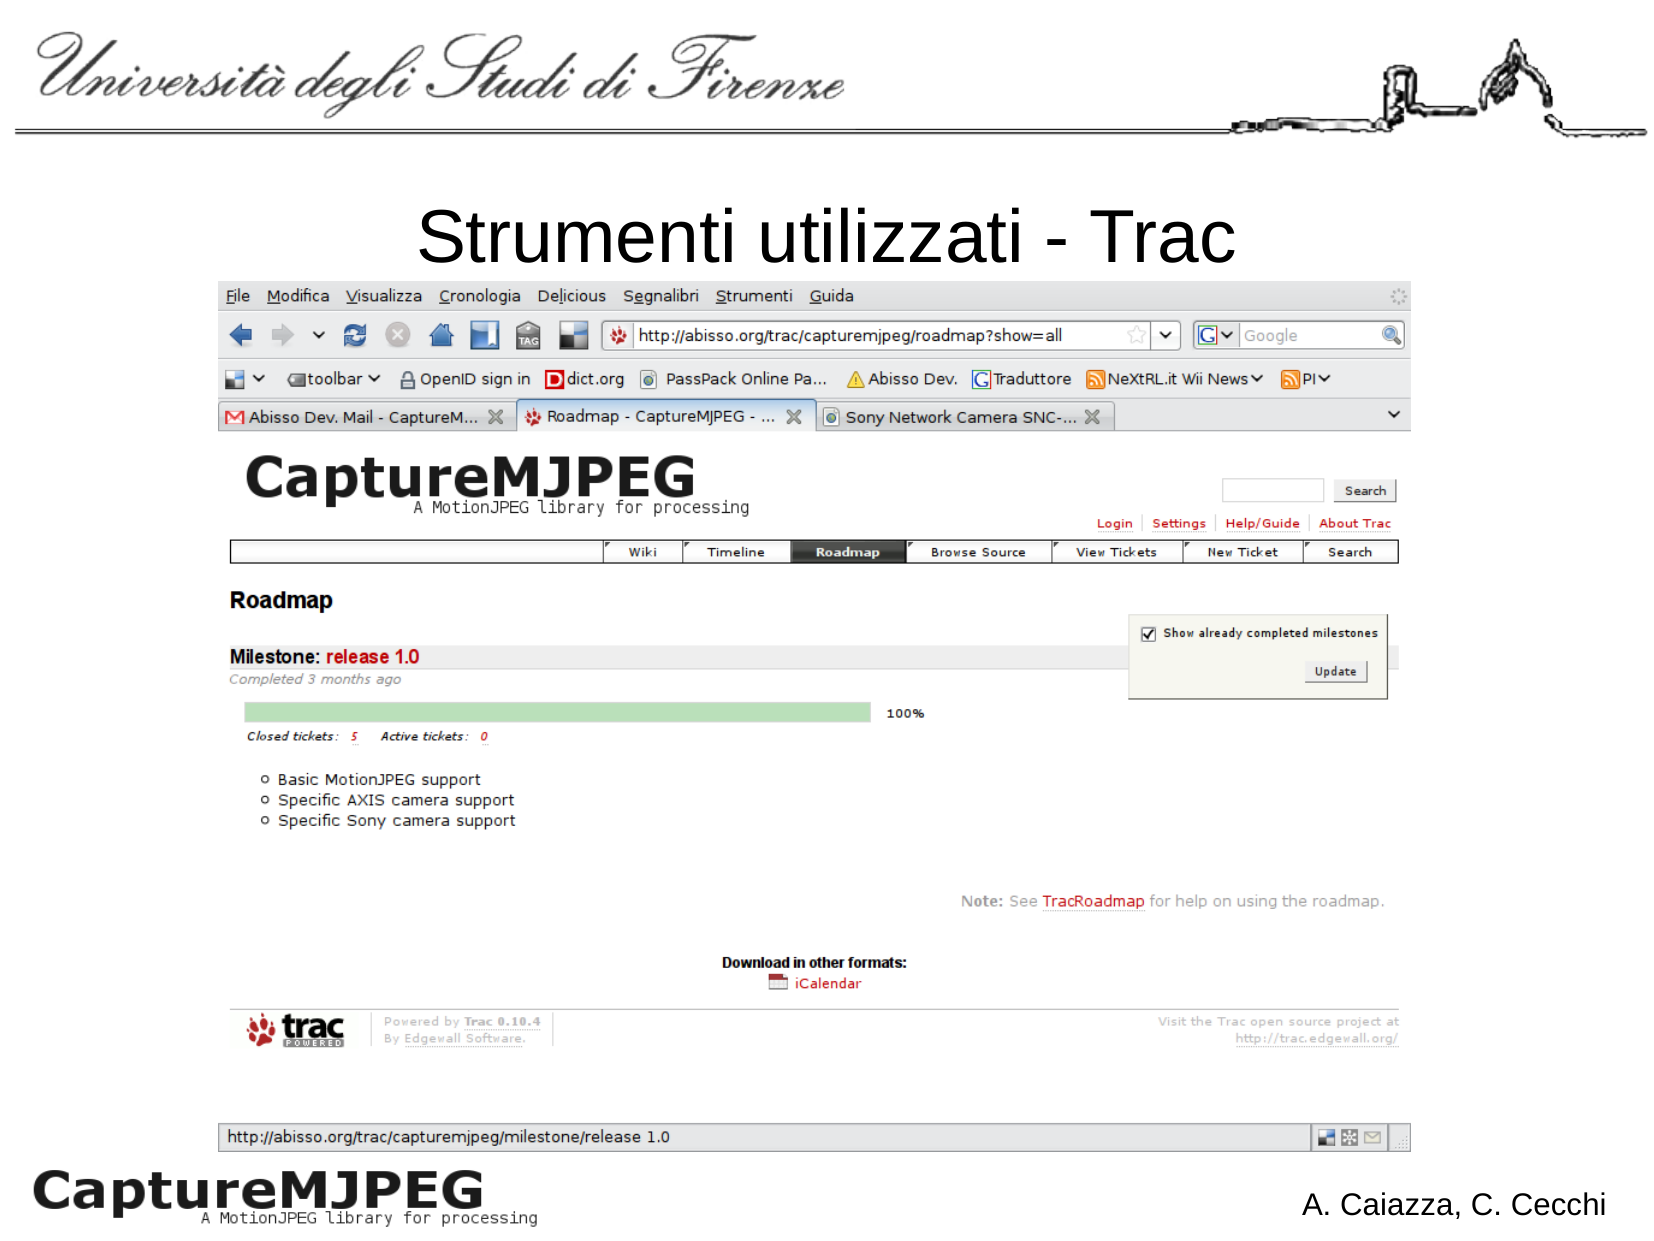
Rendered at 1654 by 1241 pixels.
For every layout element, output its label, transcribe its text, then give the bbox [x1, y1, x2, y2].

picture [218, 281, 1411, 1152]
title Strumenti utilizzati - Trac [82, 155, 1571, 318]
picture [17, 1159, 550, 1229]
picture [7, 4, 1654, 147]
